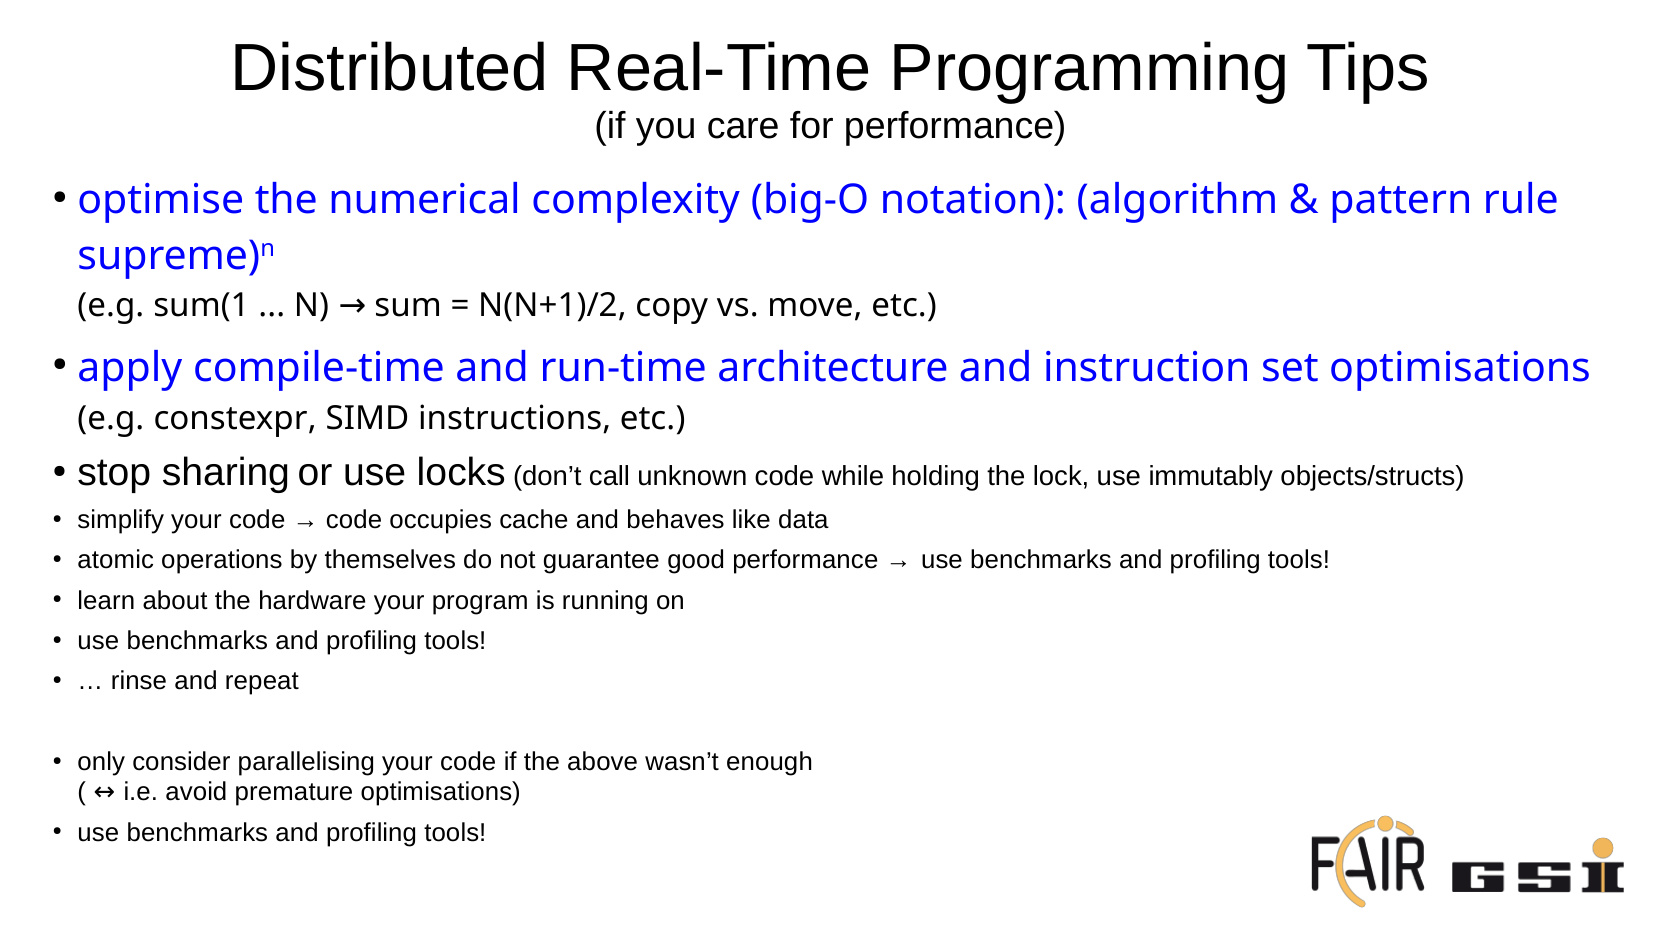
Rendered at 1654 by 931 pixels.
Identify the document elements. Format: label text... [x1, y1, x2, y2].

picture [1311, 849, 1426, 910]
title Distributed Real-Time Programming Tips (if you care for performance) [23, 29, 1638, 147]
picture [1451, 836, 1626, 895]
list optimise the numerical complexity (big-O notation): (algorithm & pattern rule supreme)n (e.g. sum(1 ... N) → sum = N(N+1)/2, copy vs. move, etc.) apply compile-time and run-time architecture and instruction set optimisations (e.g. constexpr, SIMD instructions, etc.) stop sharing or use locks (don’t call unknown code while holding the lock, use immutably objects/structs) simplify your code → code occupies cache and behaves like data atomic operations by themselves do not guarantee good performance → use benchmarks and profiling tools! learn about the hardware your program is running on use benchmarks and profiling tools! … rinse and repeat only consider parallelising your code if the above wasn’t enough ( ↔ i.e. avoid premature optimisations) use benchmarks and profiling tools! [44, 169, 1610, 849]
